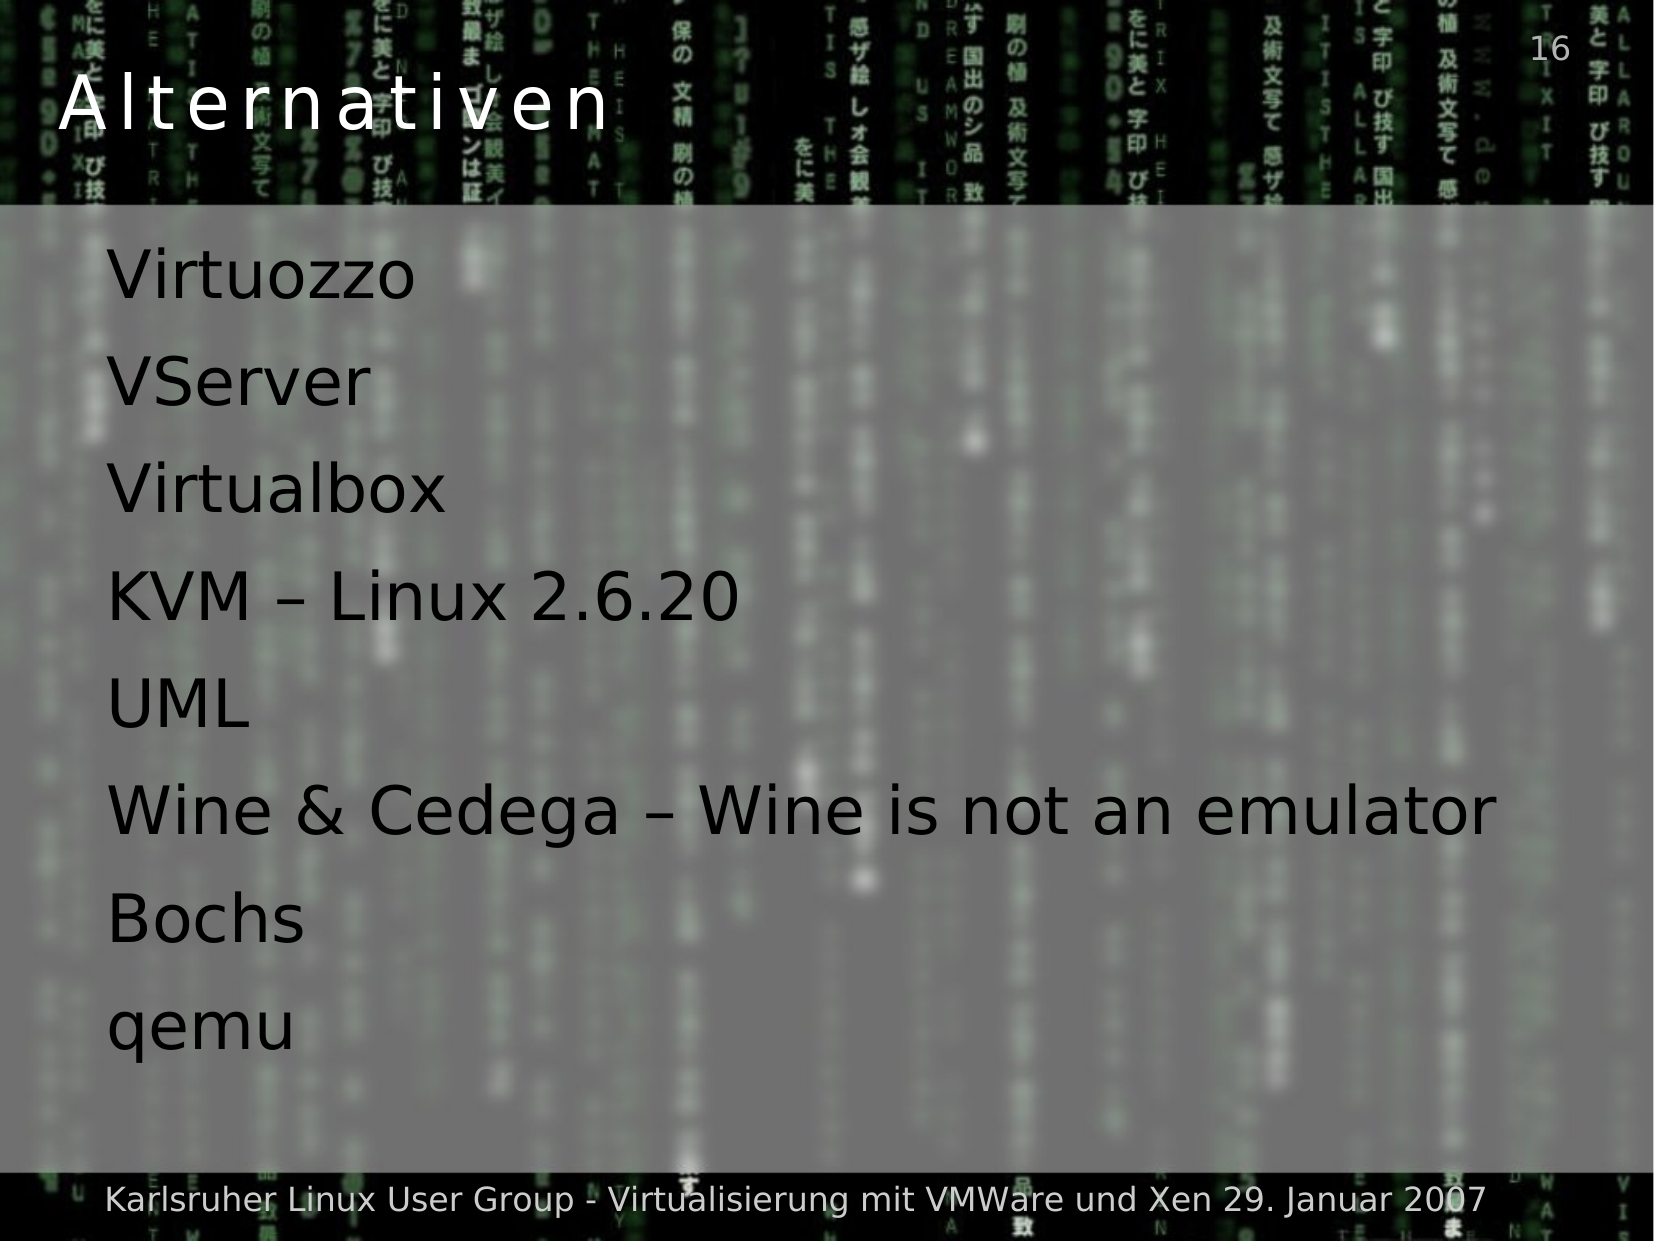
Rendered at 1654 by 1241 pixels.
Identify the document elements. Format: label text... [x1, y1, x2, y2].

title Alternativen [59, 29, 1270, 178]
list Virtuozzo VServer Virtualbox KVM – Linux 2.6.20 UML Wine & Cedega – Wine is not an emulator Bochs qemu [88, 236, 1577, 1066]
picture [0, 0, 1654, 1241]
